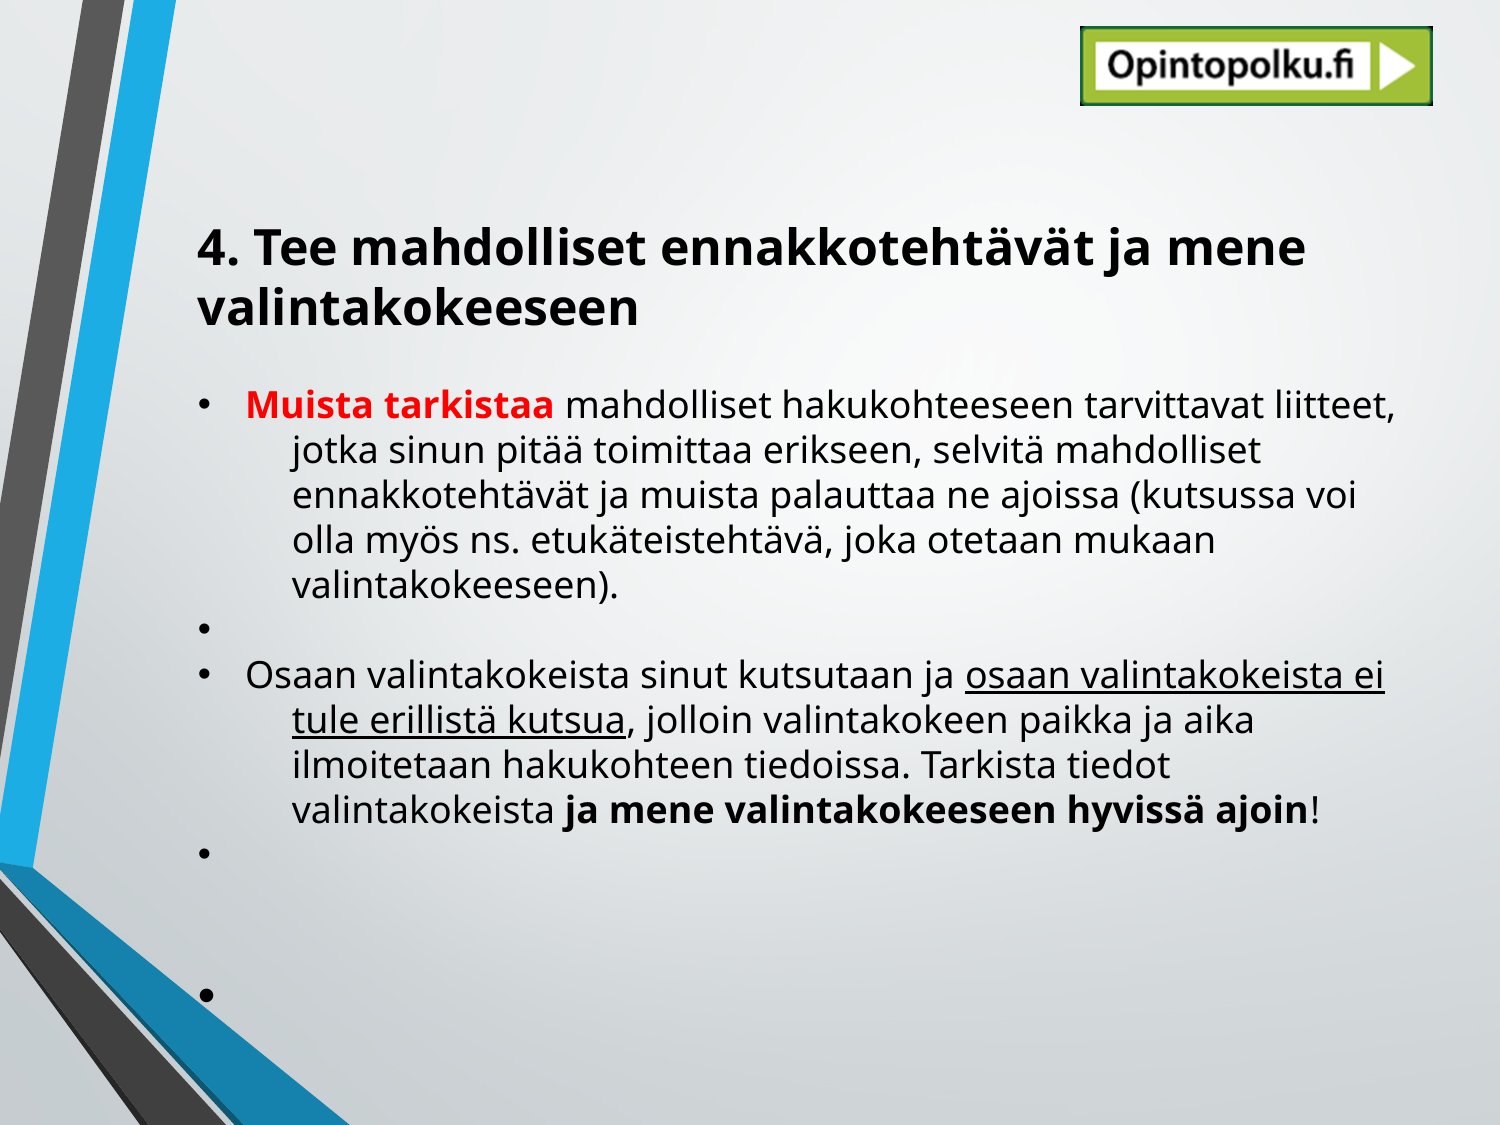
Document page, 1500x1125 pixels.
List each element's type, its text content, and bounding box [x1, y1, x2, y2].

text_box 4. Tee mahdolliset ennakkotehtävät ja mene valintakokeeseen Muista tarkistaa mahdolliset hakukohteeseen tarvittavat liitteet, jotka sinun pitää toimittaa erikseen, selvitä mahdolliset ennakkotehtävät ja muista palauttaa ne ajoissa (kutsussa voi olla myös ns. etukäteistehtävä, joka otetaan mukaan valintakokeeseen). Osaan valintakokeista sinut kutsutaan ja osaan valintakokeista ei tule erillistä kutsua, jolloin valintakokeen paikka ja aika ilmoitetaan hakukohteen tiedoissa. Tarkista tiedot valintakokeista ja mene valintakokeeseen hyvissä ajoin! [183, 208, 1433, 1033]
picture [1080, 26, 1433, 106]
